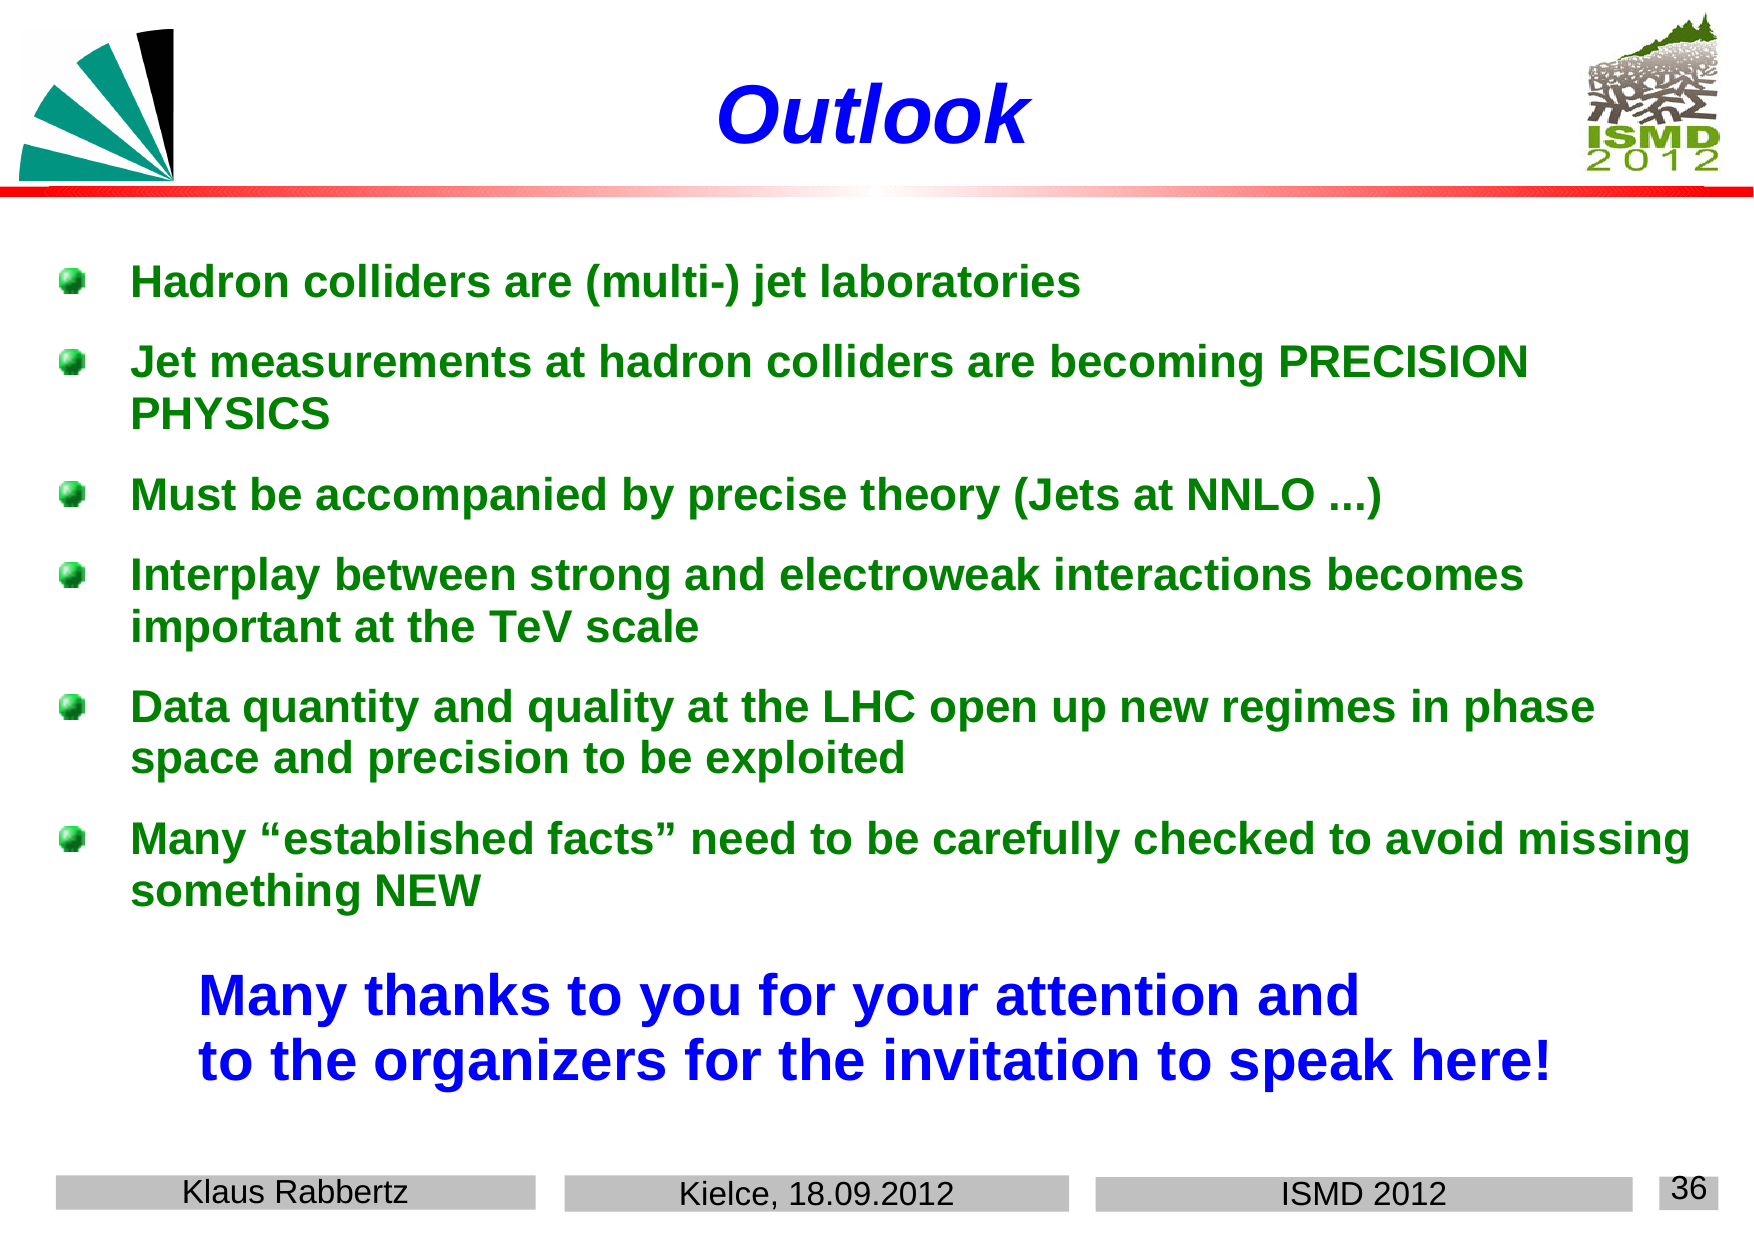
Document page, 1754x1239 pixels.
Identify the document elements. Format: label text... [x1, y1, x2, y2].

text_box Many thanks to you for your attention and to the organizers for the invitation to speak here! [187, 957, 1567, 1099]
list Hadron colliders are (multi-) jet laboratories Jet measurements at hadron colliders are becoming PRECISION PHYSICS Must be accompanied by precise theory (Jets at NNLO ...) Interplay between strong and electroweak interactions becomes important at the TeV scale Data quantity and quality at the LHC open up new regimes in phase space and precision to be exploited Many “established facts” need to be carefully checked to avoid missing something NEW [47, 255, 1731, 939]
title Outlook [220, 16, 1525, 213]
picture [1579, 5, 1727, 177]
picture [19, 29, 174, 183]
